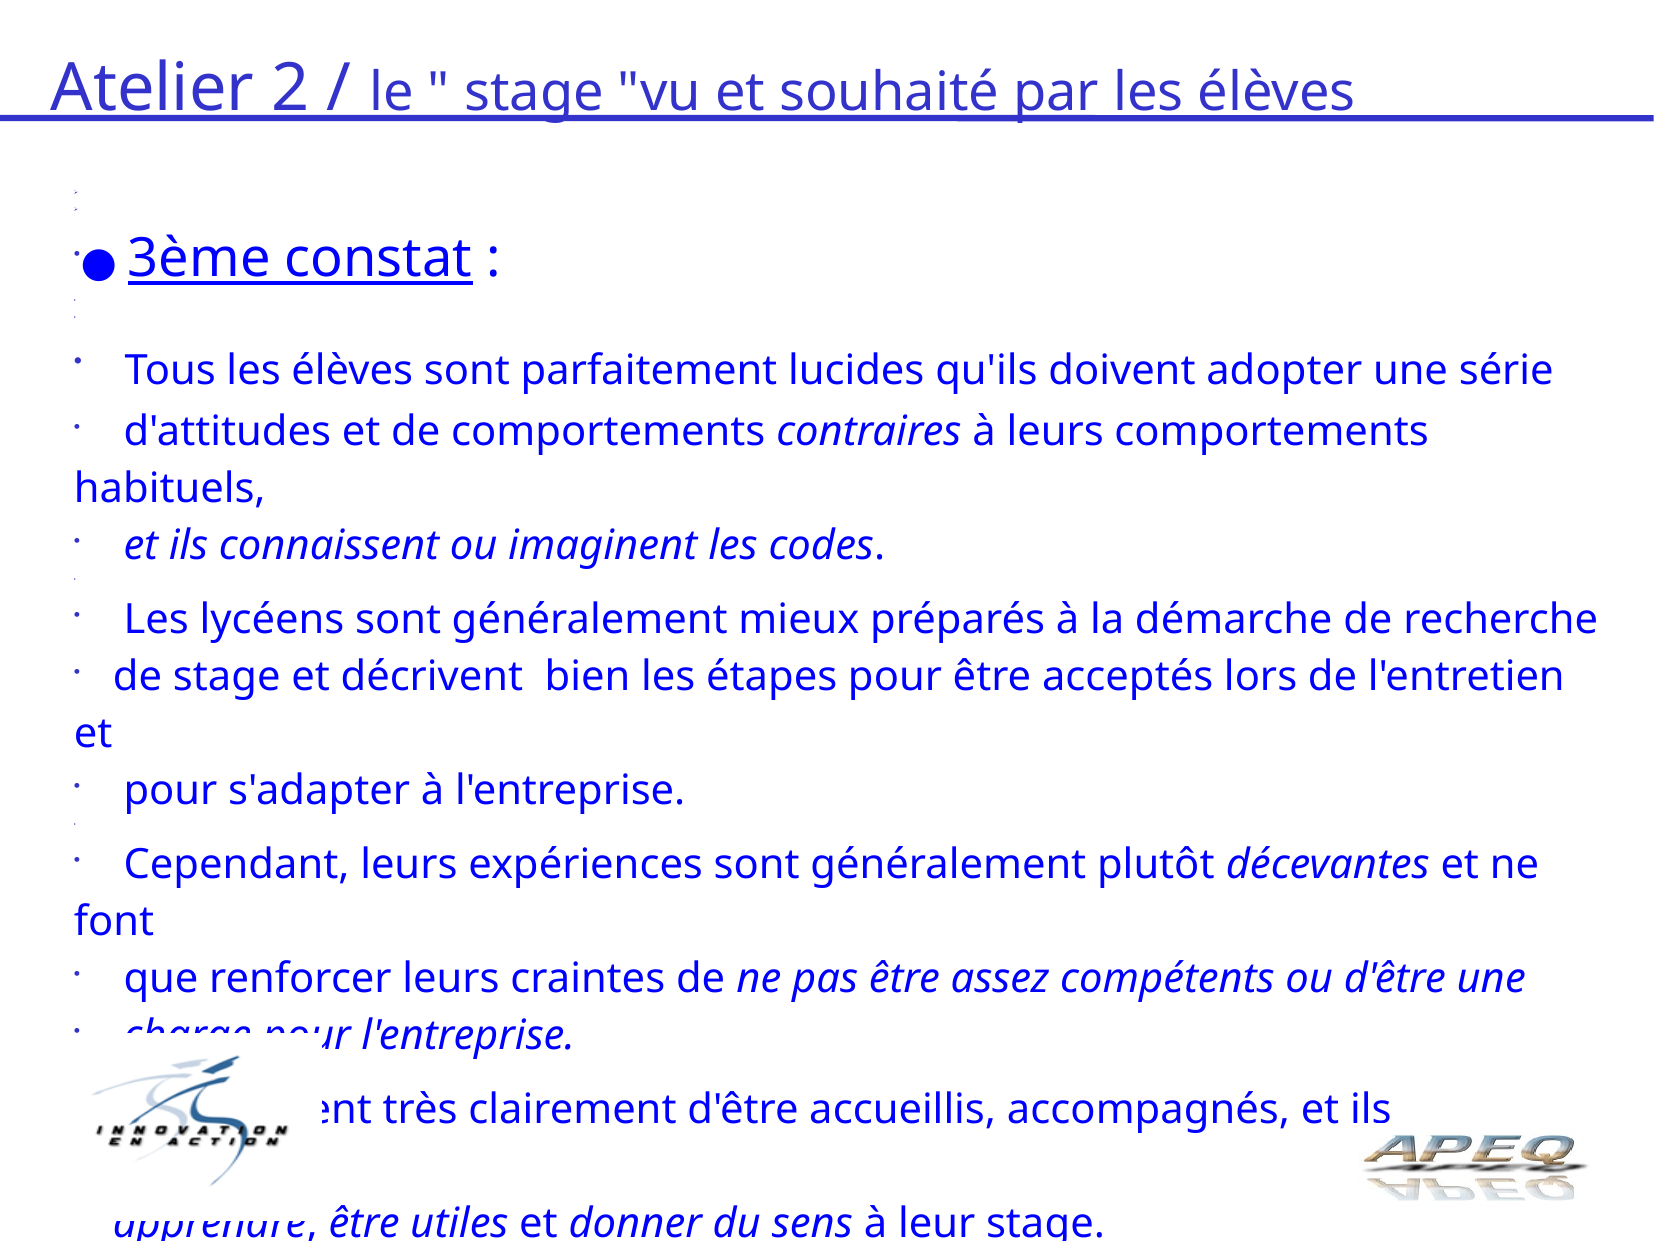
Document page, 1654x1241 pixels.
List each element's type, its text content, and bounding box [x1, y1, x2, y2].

picture [1334, 1122, 1595, 1219]
text_box Atelier 2 / le " stage "vu et souhaité par les élèves [35, 0, 1625, 113]
text_box ● 3ème constat : Tous les élèves sont parfaitement lucides qu'ils doivent adopter une série d'attitudes et de comportements contraires à leurs comportements habituels, et ils connaissent ou imaginent les codes. Les lycéens sont généralement mieux préparés à la démarche de recherche de stage et décrivent bien les étapes pour être acceptés lors de l'entretien et pour s'adapter à l'entreprise. Cependant, leurs expériences sont généralement plutôt décevantes et ne font que renforcer leurs craintes de ne pas être assez compétents ou d'être une charge pour l'entreprise. Ils attendent très clairement d'être accueillis, accompagnés, et ils souhaitent apprendre, être utiles et donner du sens à leur stage. [58, 177, 1619, 1122]
picture [0, 1033, 322, 1241]
